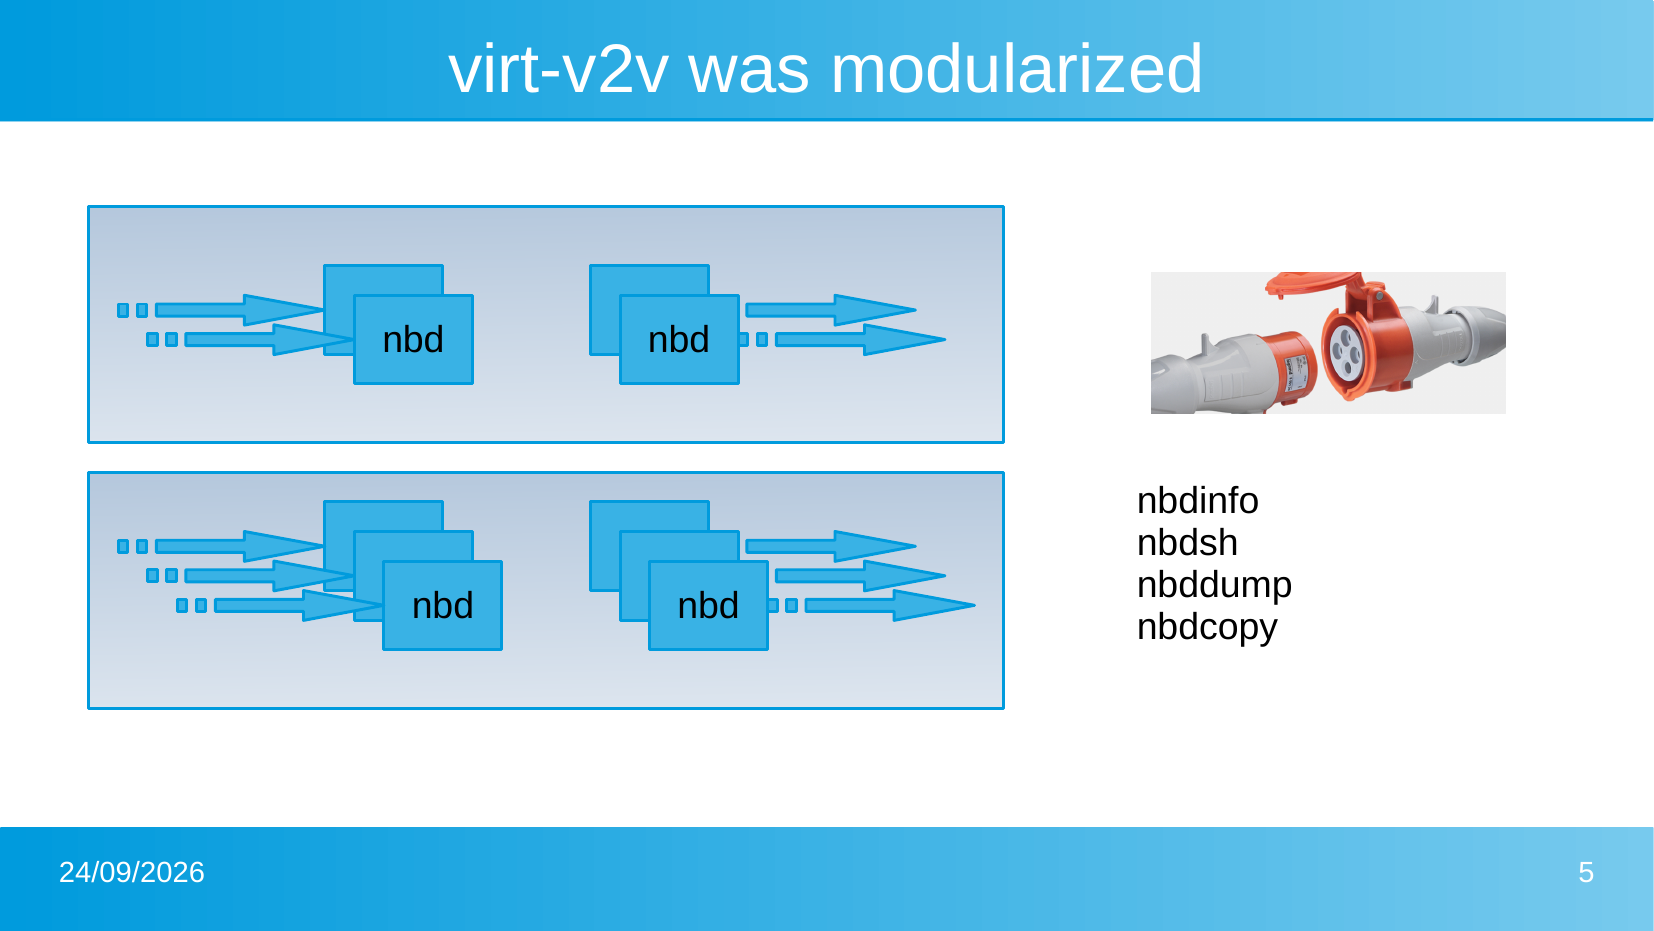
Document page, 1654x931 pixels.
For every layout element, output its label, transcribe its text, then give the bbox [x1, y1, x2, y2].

text_box [88, 206, 1004, 443]
title virt-v2v was modularized [59, 29, 1595, 108]
picture [1151, 272, 1506, 414]
text_box nbdinfo nbdsh nbddump nbdcopy [1122, 472, 1595, 656]
text_box nbd [620, 295, 739, 384]
text_box nbd [383, 561, 502, 650]
text_box nbd [649, 561, 768, 650]
text_box [88, 472, 1004, 709]
text_box nbd [354, 295, 473, 384]
